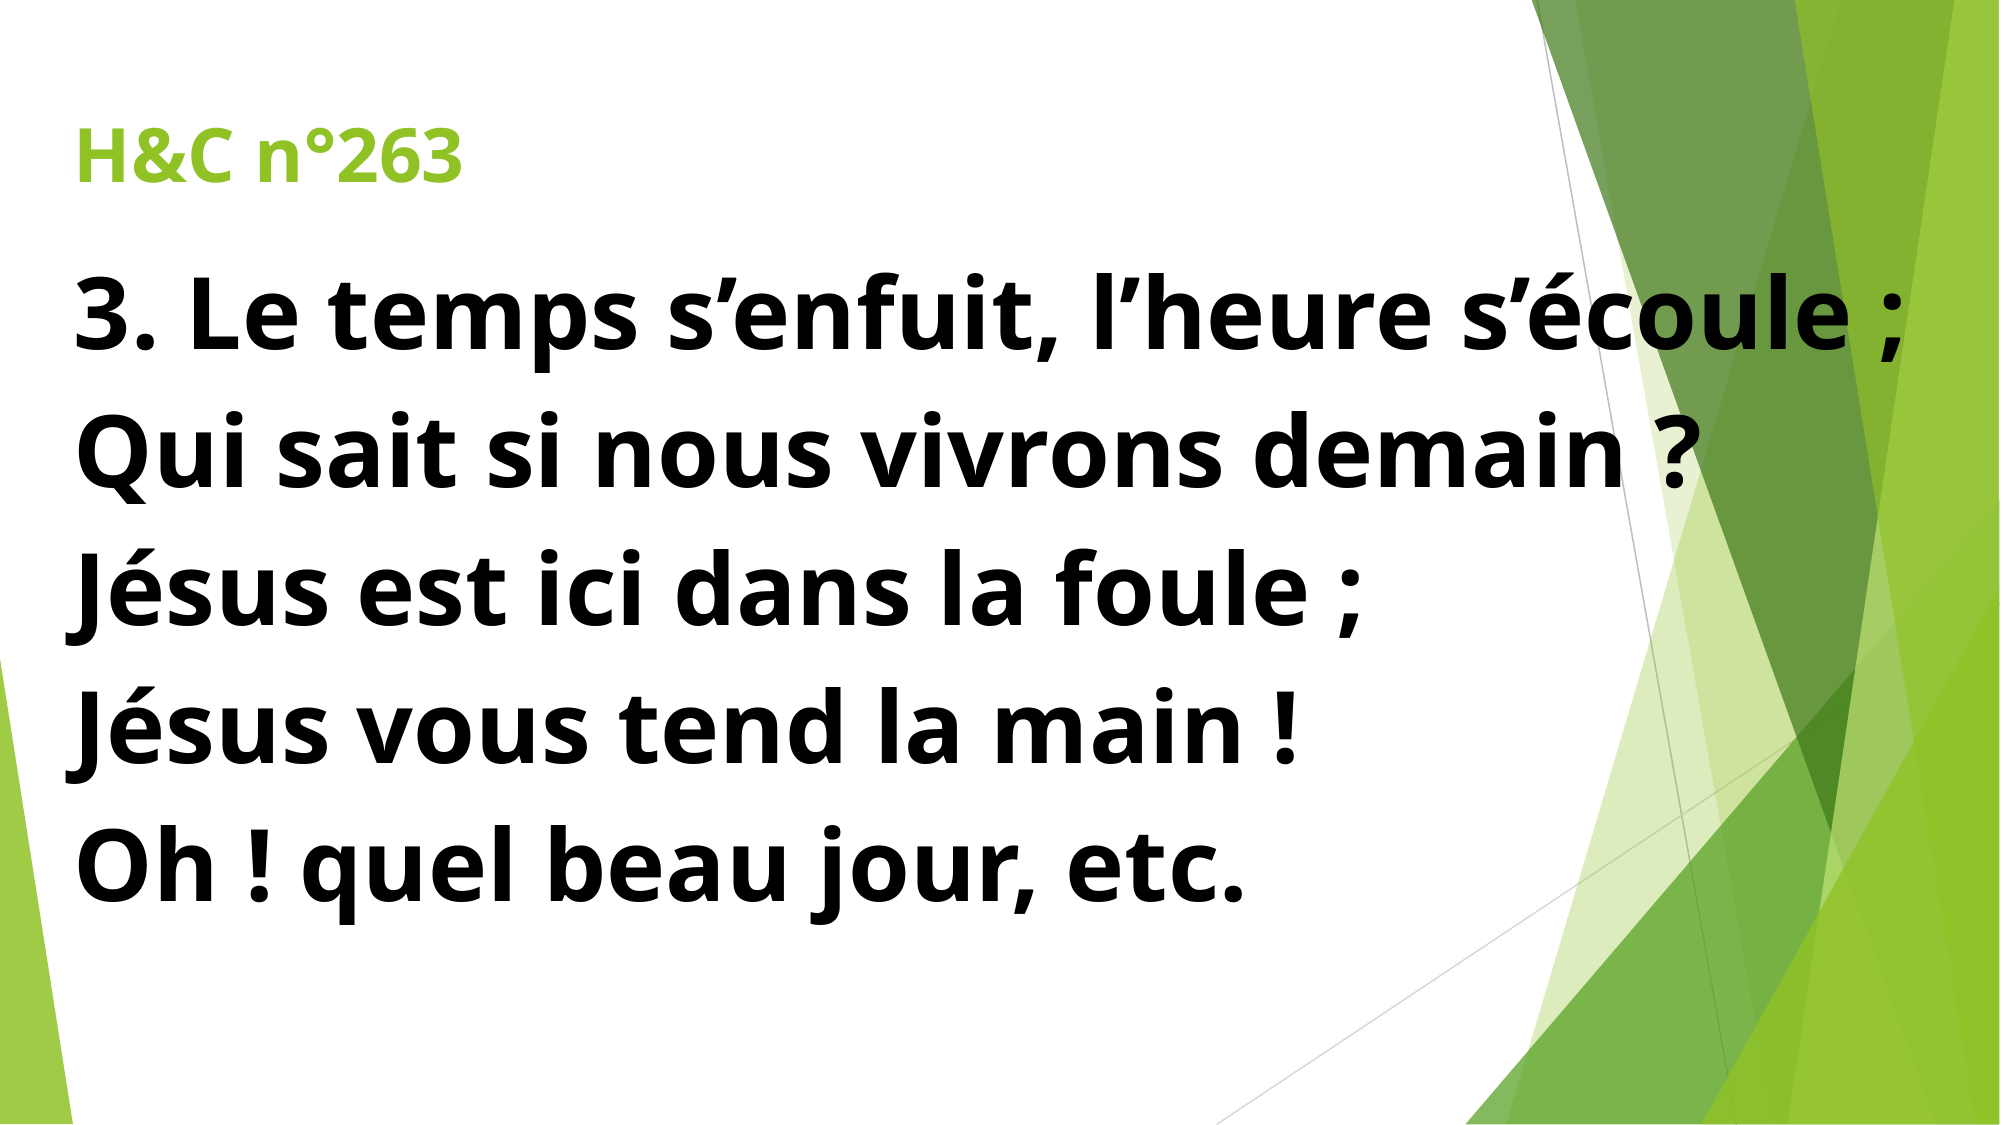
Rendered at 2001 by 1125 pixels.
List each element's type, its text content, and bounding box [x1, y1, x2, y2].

text_box H&C n°263 [59, 99, 1522, 213]
text_box 3. Le temps s’enfuit, l’heure s’écoule ; Qui sait si nous vivrons demain ? Jésus est ici dans la foule ; Jésus vous tend la main ! Oh ! quel beau jour, etc. [59, 224, 2001, 1074]
